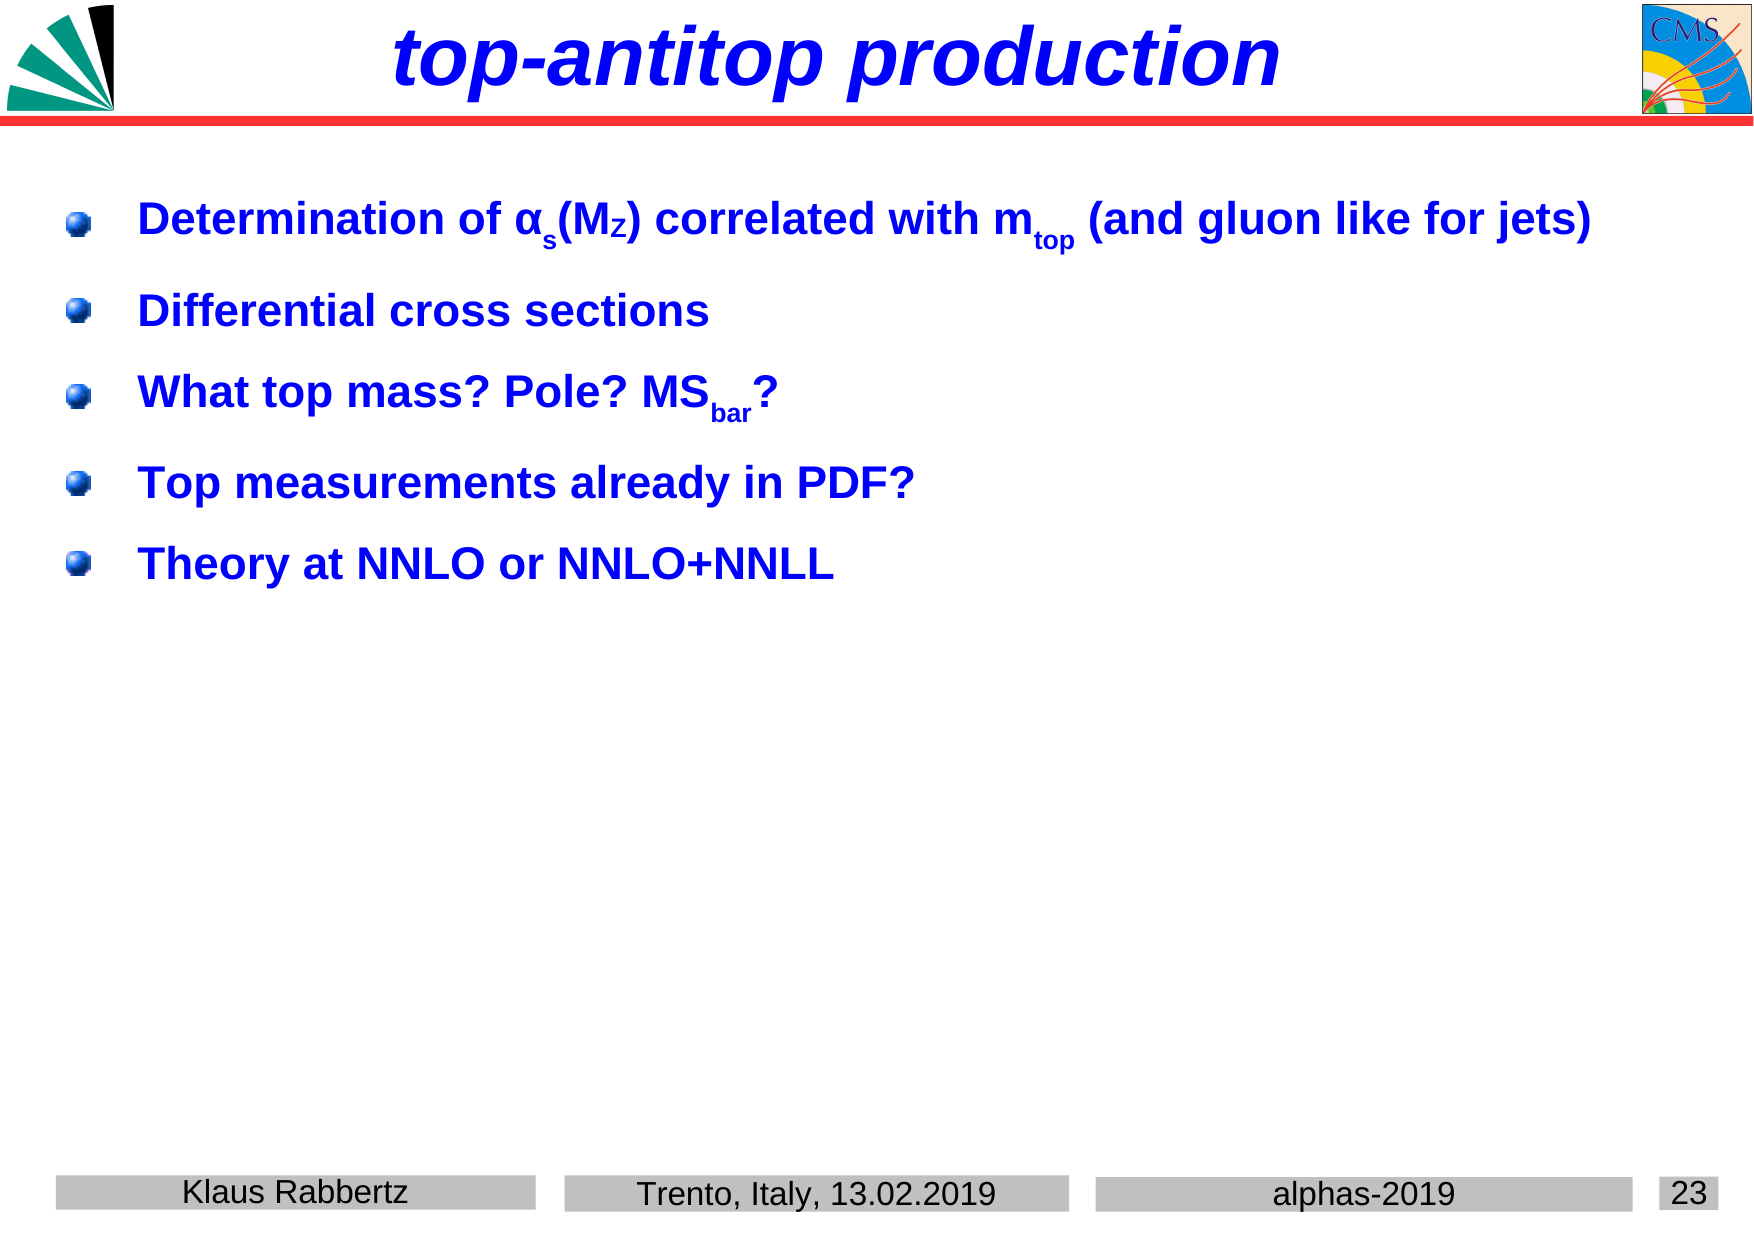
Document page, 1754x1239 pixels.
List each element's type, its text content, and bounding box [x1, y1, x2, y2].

list Determination of αs(MZ) correlated with mtop (and gluon like for jets) Differential cross sections What top mass? Pole? MSbar? Top measurements already in PDF? Theory at NNLO or NNLO+NNLL [54, 193, 1697, 594]
title top-antitop production [129, 0, 1545, 114]
picture [7, 5, 114, 112]
picture [1642, 4, 1752, 114]
